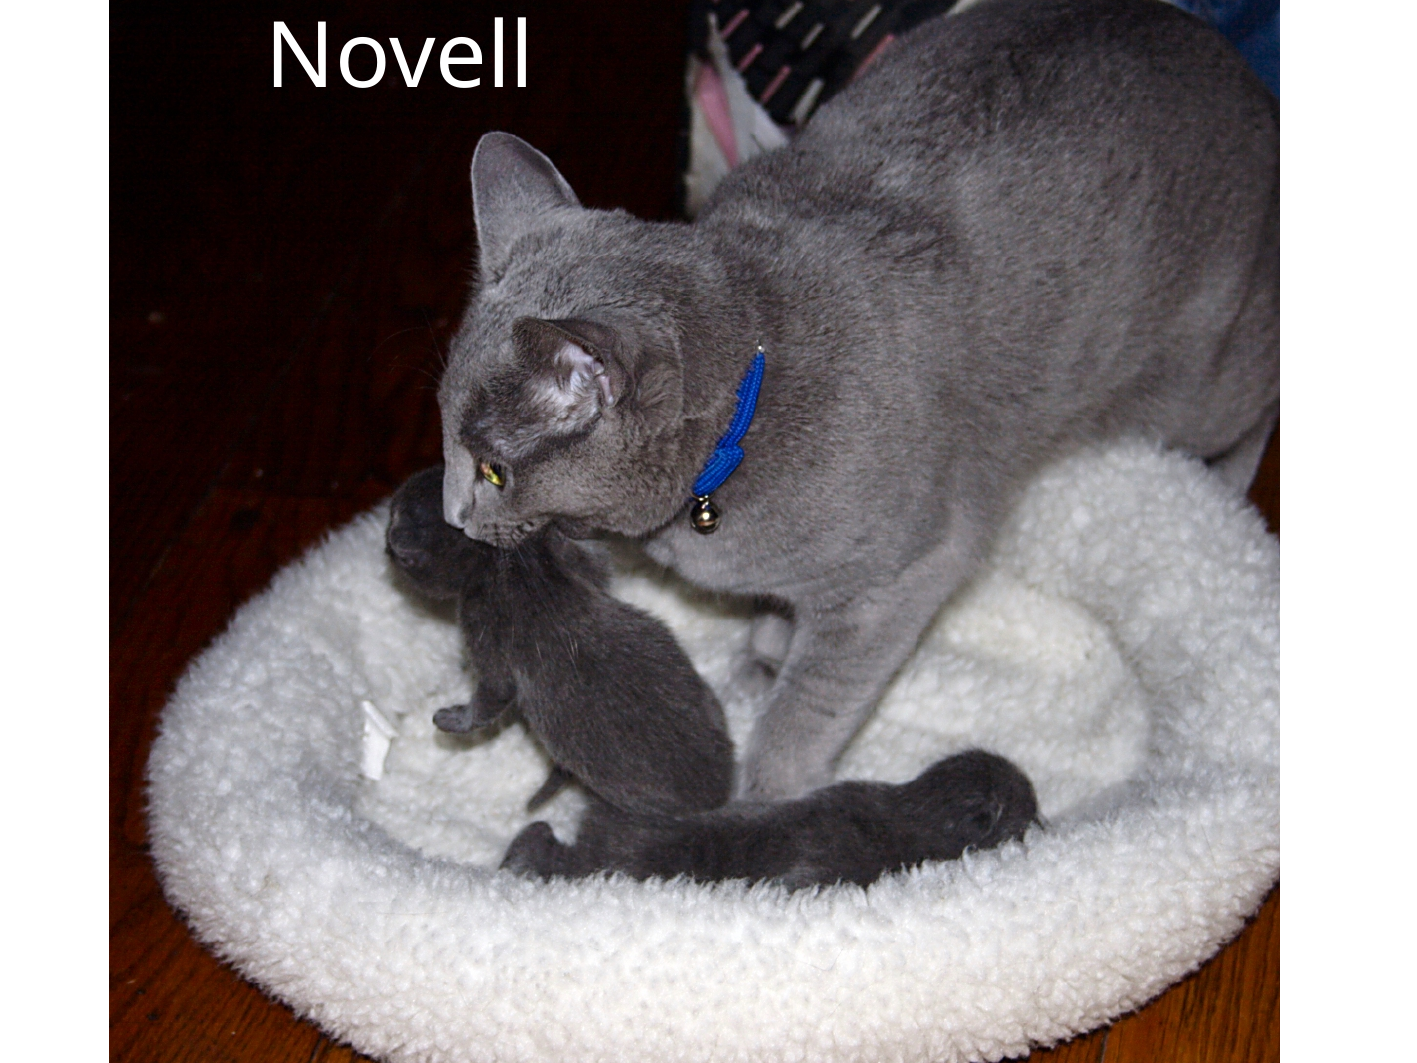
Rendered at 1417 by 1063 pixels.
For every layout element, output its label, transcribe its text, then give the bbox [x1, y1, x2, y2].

picture [109, 0, 1280, 1063]
text_box Novell [127, 0, 674, 117]
